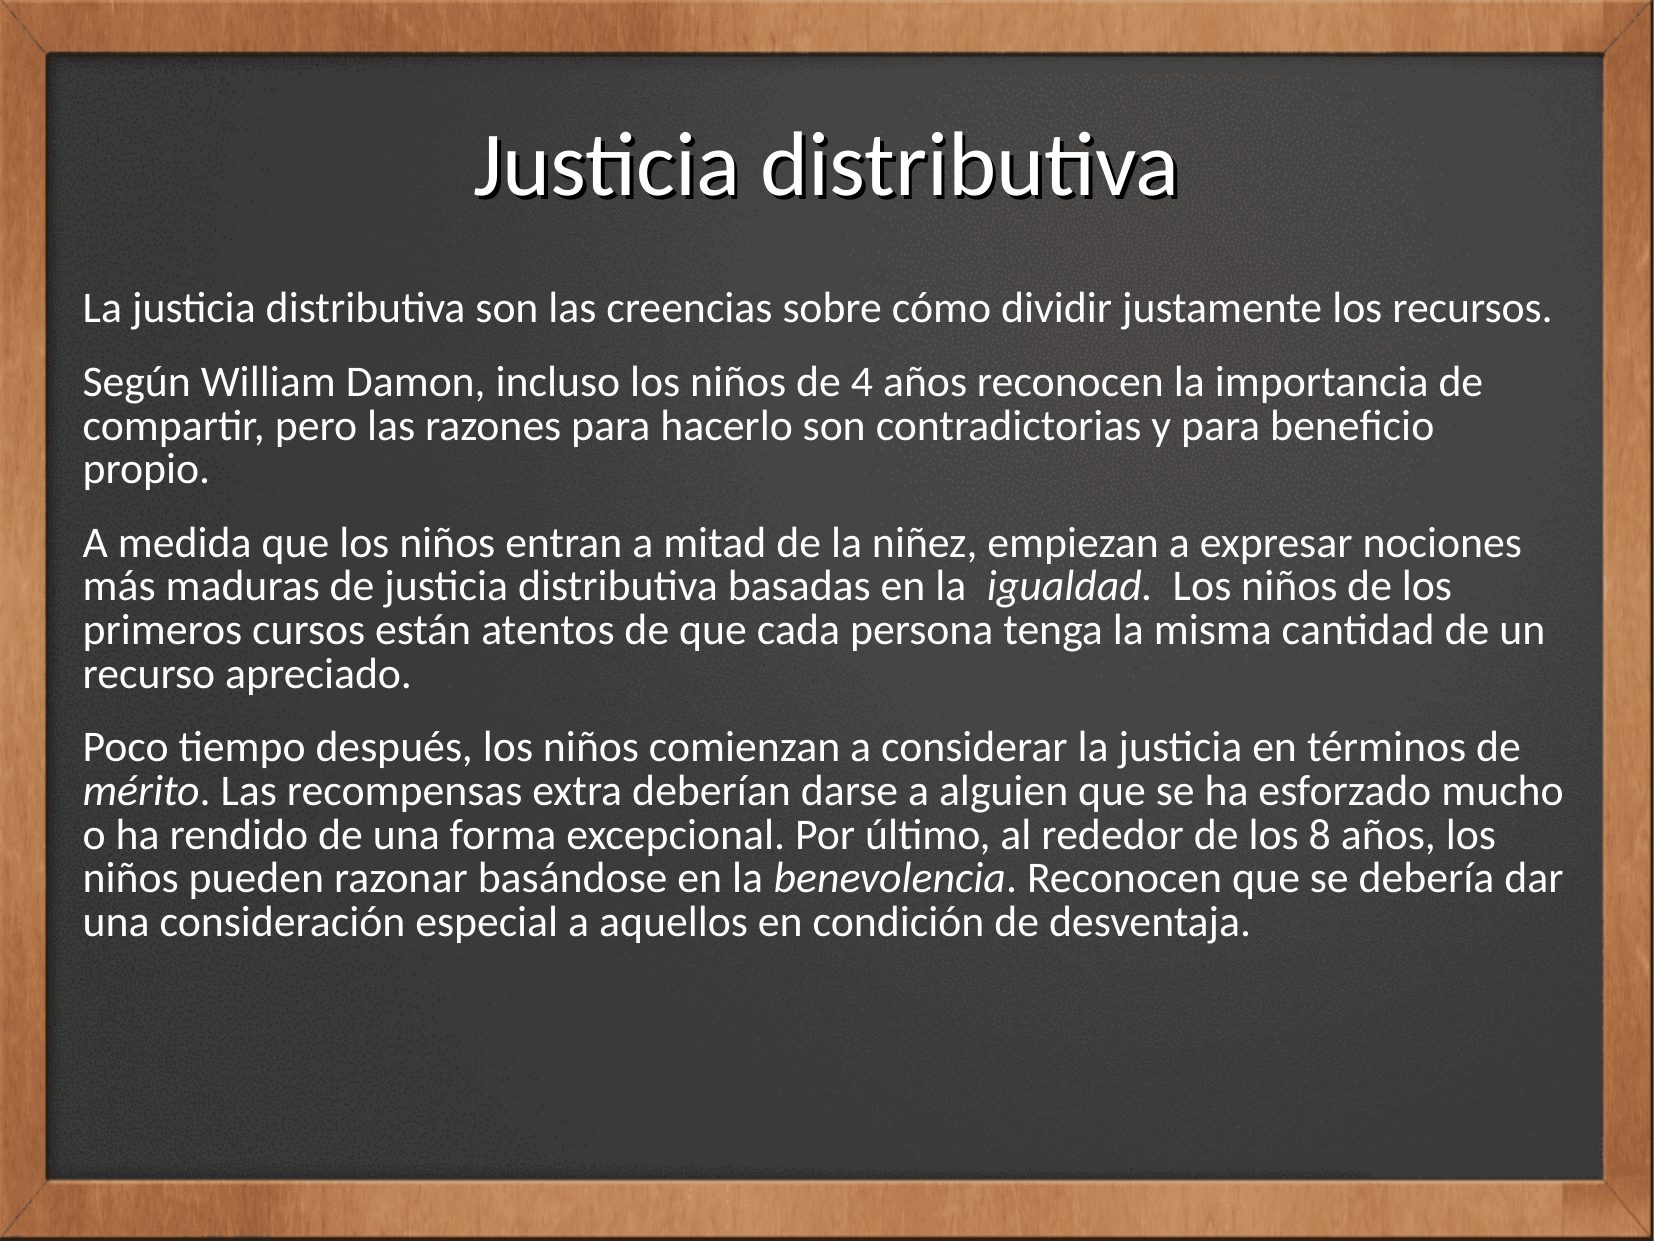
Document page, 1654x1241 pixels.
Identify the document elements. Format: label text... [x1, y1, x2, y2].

picture [0, 0, 1654, 1241]
list La justicia distributiva son las creencias sobre cómo dividir justamente los recursos. Según William Damon, incluso los niños de 4 años reconocen la importancia de compartir, pero las razones para hacerlo son contradictorias y para beneficio propio. A medida que los niños entran a mitad de la niñez, empiezan a expresar nociones más maduras de justicia distributiva basadas en la igualdad. Los niños de los primeros cursos están atentos de que cada persona tenga la misma cantidad de un recurso apreciado. Poco tiempo después, los niños comienzan a considerar la justicia en términos de mérito. Las recompensas extra deberían darse a alguien que se ha esforzado mucho o ha rendido de una forma excepcional. Por último, al rededor de los 8 años, los niños pueden razonar basándose en la benevolencia. Reconocen que se debería dar una consideración especial a aquellos en condición de desventaja. [82, 290, 1571, 1109]
title Justicia distributiva [82, 88, 1571, 257]
